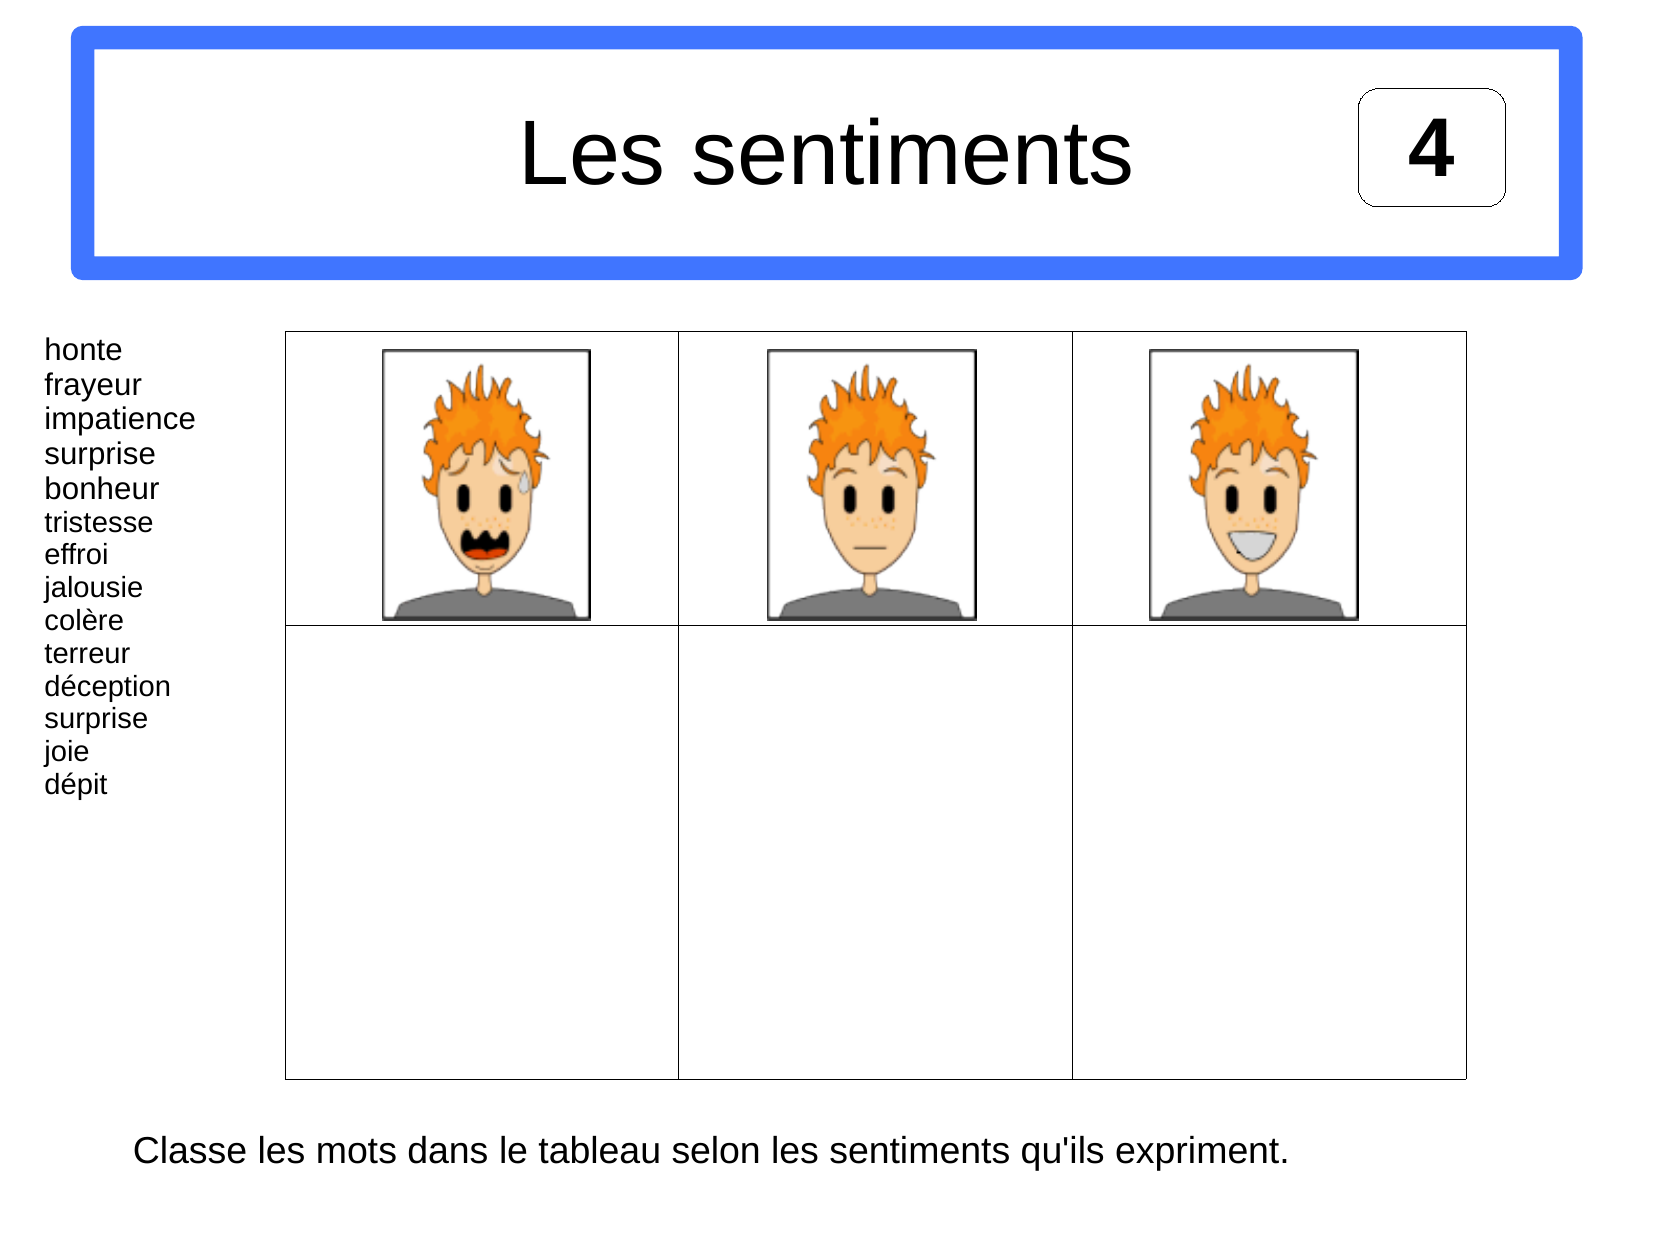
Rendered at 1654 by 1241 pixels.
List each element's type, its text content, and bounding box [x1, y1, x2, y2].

text_box Classe les mots dans le tableau selon les sentiments qu'ils expriment. [118, 1122, 1506, 1179]
title Les sentiments [82, 37, 1571, 269]
text_box 4 [1358, 88, 1506, 207]
table_header [286, 332, 678, 625]
table_cell [286, 626, 678, 1079]
table_header [1073, 332, 1466, 625]
text_box honte frayeur impatience surprise bonheur tristesse effroi jalousie colère terreur déception surprise joie dépit [29, 324, 237, 916]
table_cell [679, 626, 1072, 1079]
picture [1149, 349, 1359, 621]
table_header [679, 332, 1072, 625]
table_cell [1073, 626, 1466, 1079]
